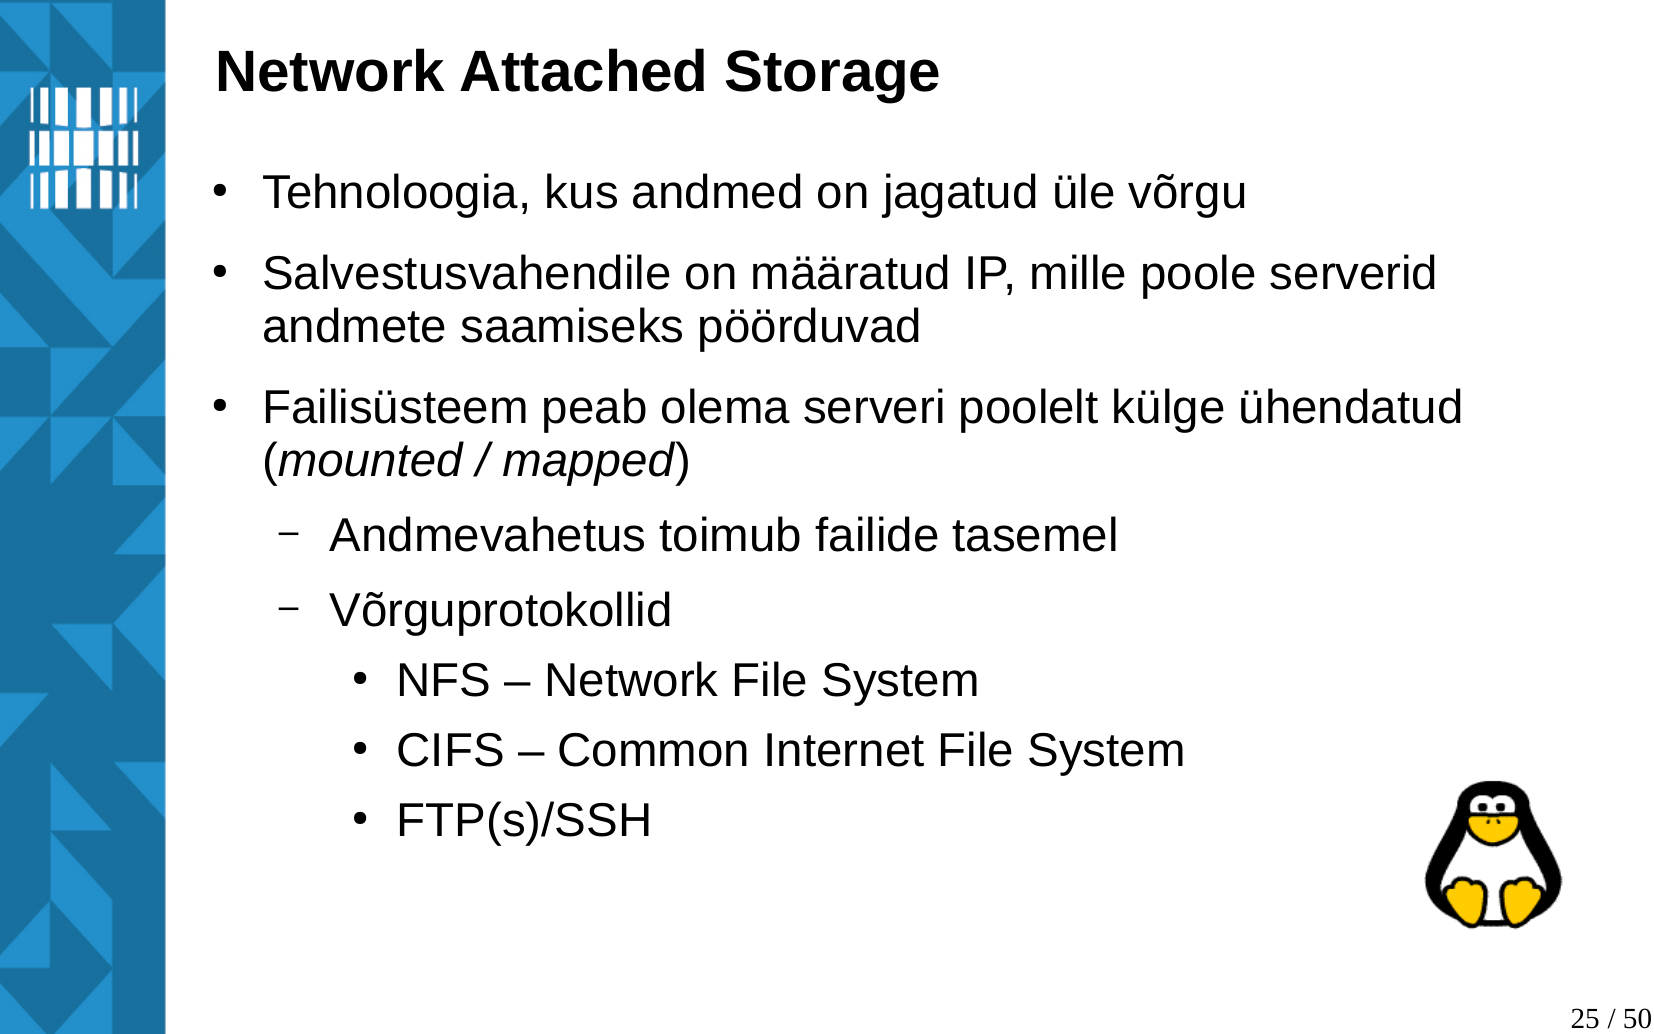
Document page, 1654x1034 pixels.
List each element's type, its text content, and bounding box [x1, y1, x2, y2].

title Network Attached Storage [215, 29, 1504, 113]
list Tehnoloogia, kus andmed on jagatud üle võrgu Salvestusvahendile on määratud IP, mille poole serverid andmete saamiseks pöörduvad Failisüsteem peab olema serveri poolelt külge ühendatud (mounted / mapped) Andmevahetus toimub failide tasemel Võrguprotokollid NFS – Network File System CIFS – Common Internet File System FTP(s)/SSH [194, 165, 1563, 848]
picture [1377, 737, 1607, 945]
